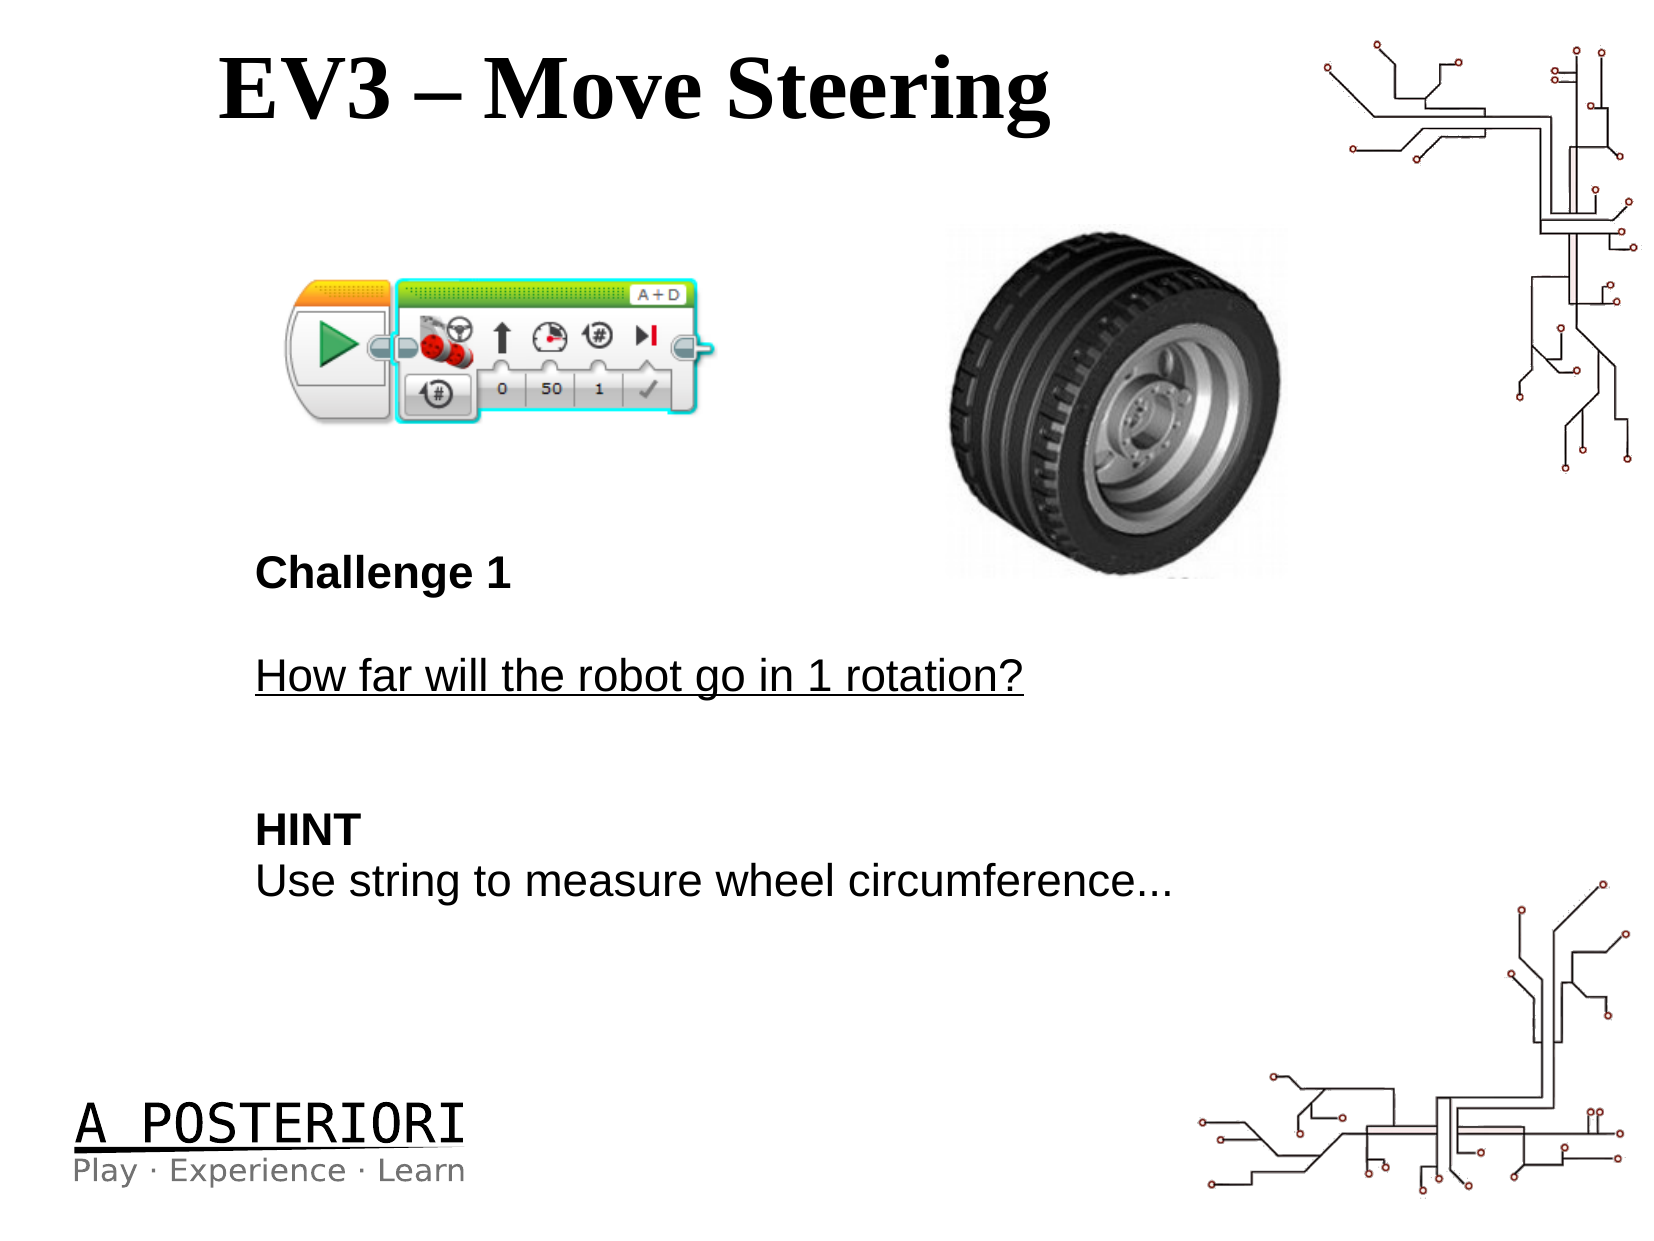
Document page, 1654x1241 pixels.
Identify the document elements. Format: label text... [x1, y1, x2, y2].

picture [1175, 862, 1636, 1201]
picture [1305, 35, 1643, 496]
picture [270, 266, 721, 436]
picture [73, 1101, 466, 1189]
text_box Challenge 1 How far will the robot go in 1 rotation? HINT Use string to measure wheel circumference... [240, 540, 1216, 911]
picture [945, 224, 1288, 579]
title EV3 – Move Steering [11, 0, 1261, 190]
